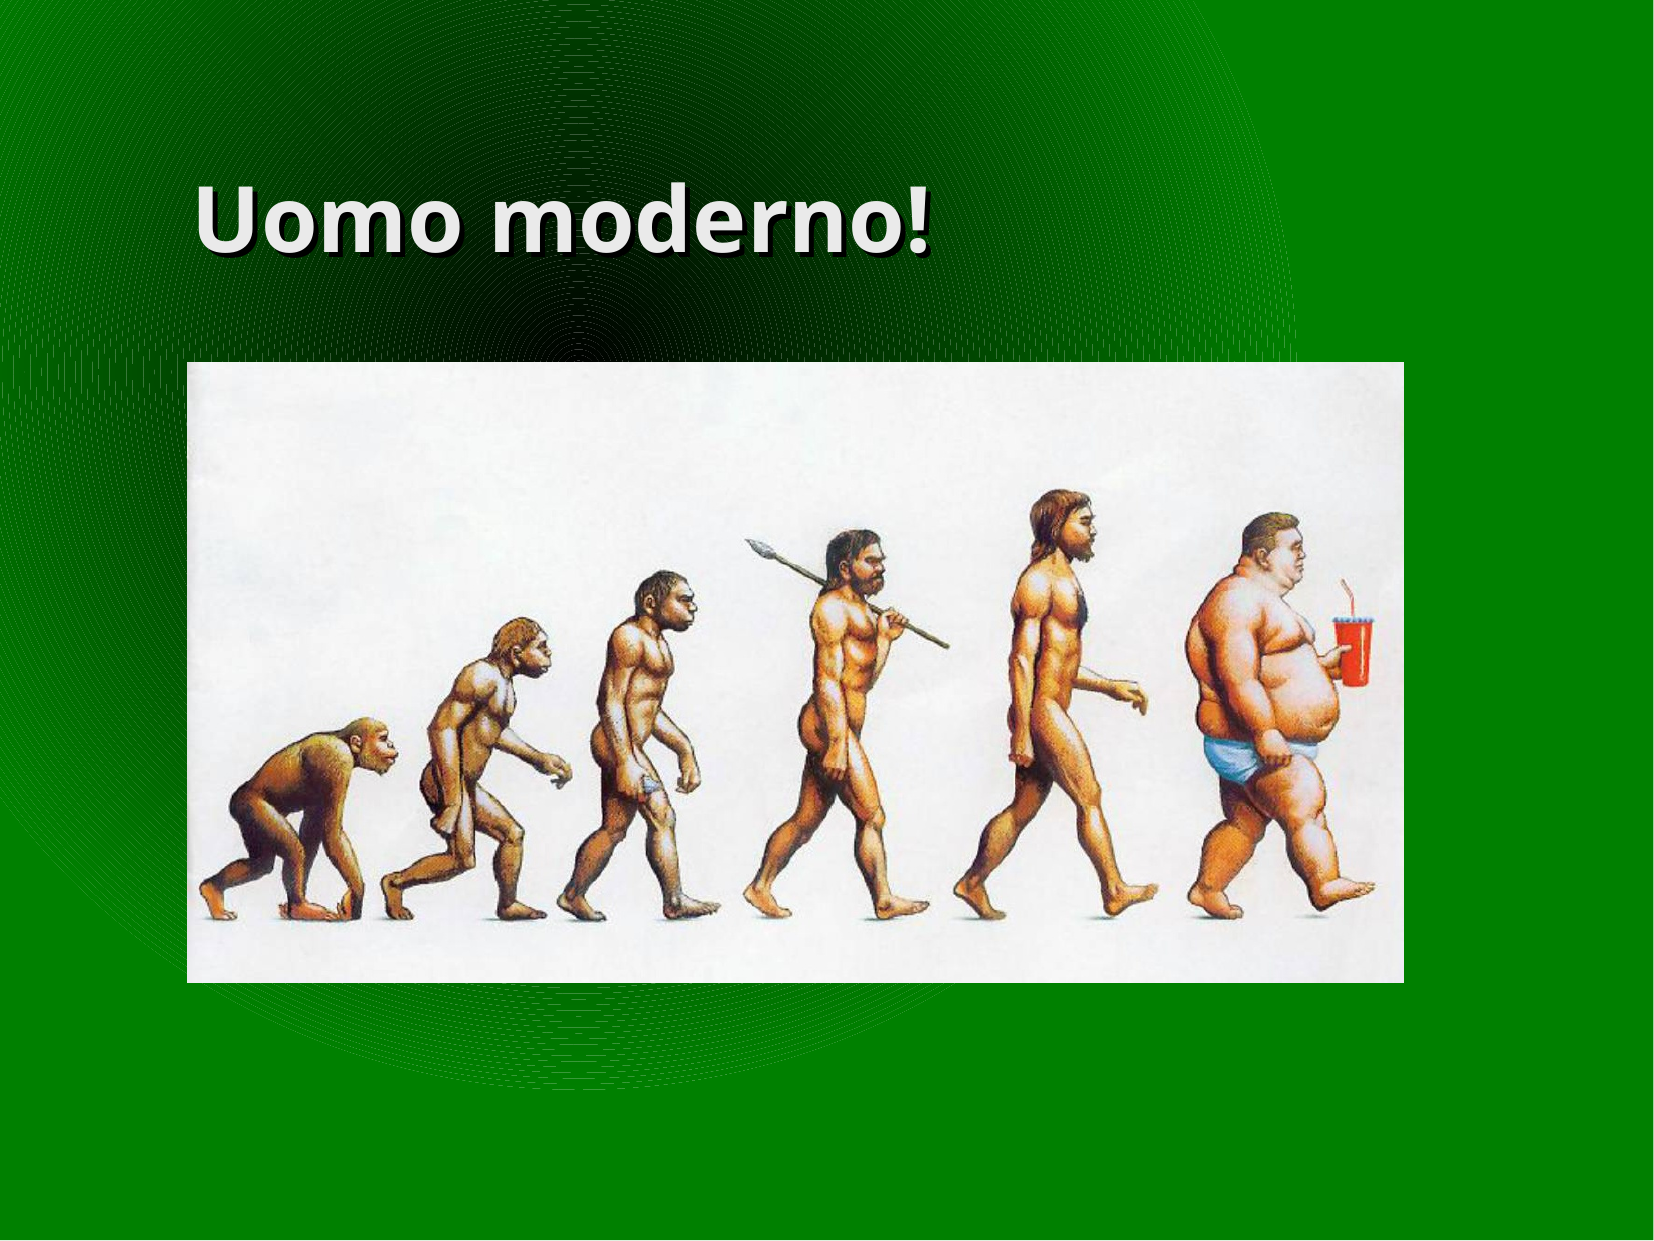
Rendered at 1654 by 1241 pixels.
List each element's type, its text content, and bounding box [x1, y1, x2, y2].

picture [187, 362, 1404, 983]
text_box Uomo moderno! [177, 147, 1037, 274]
